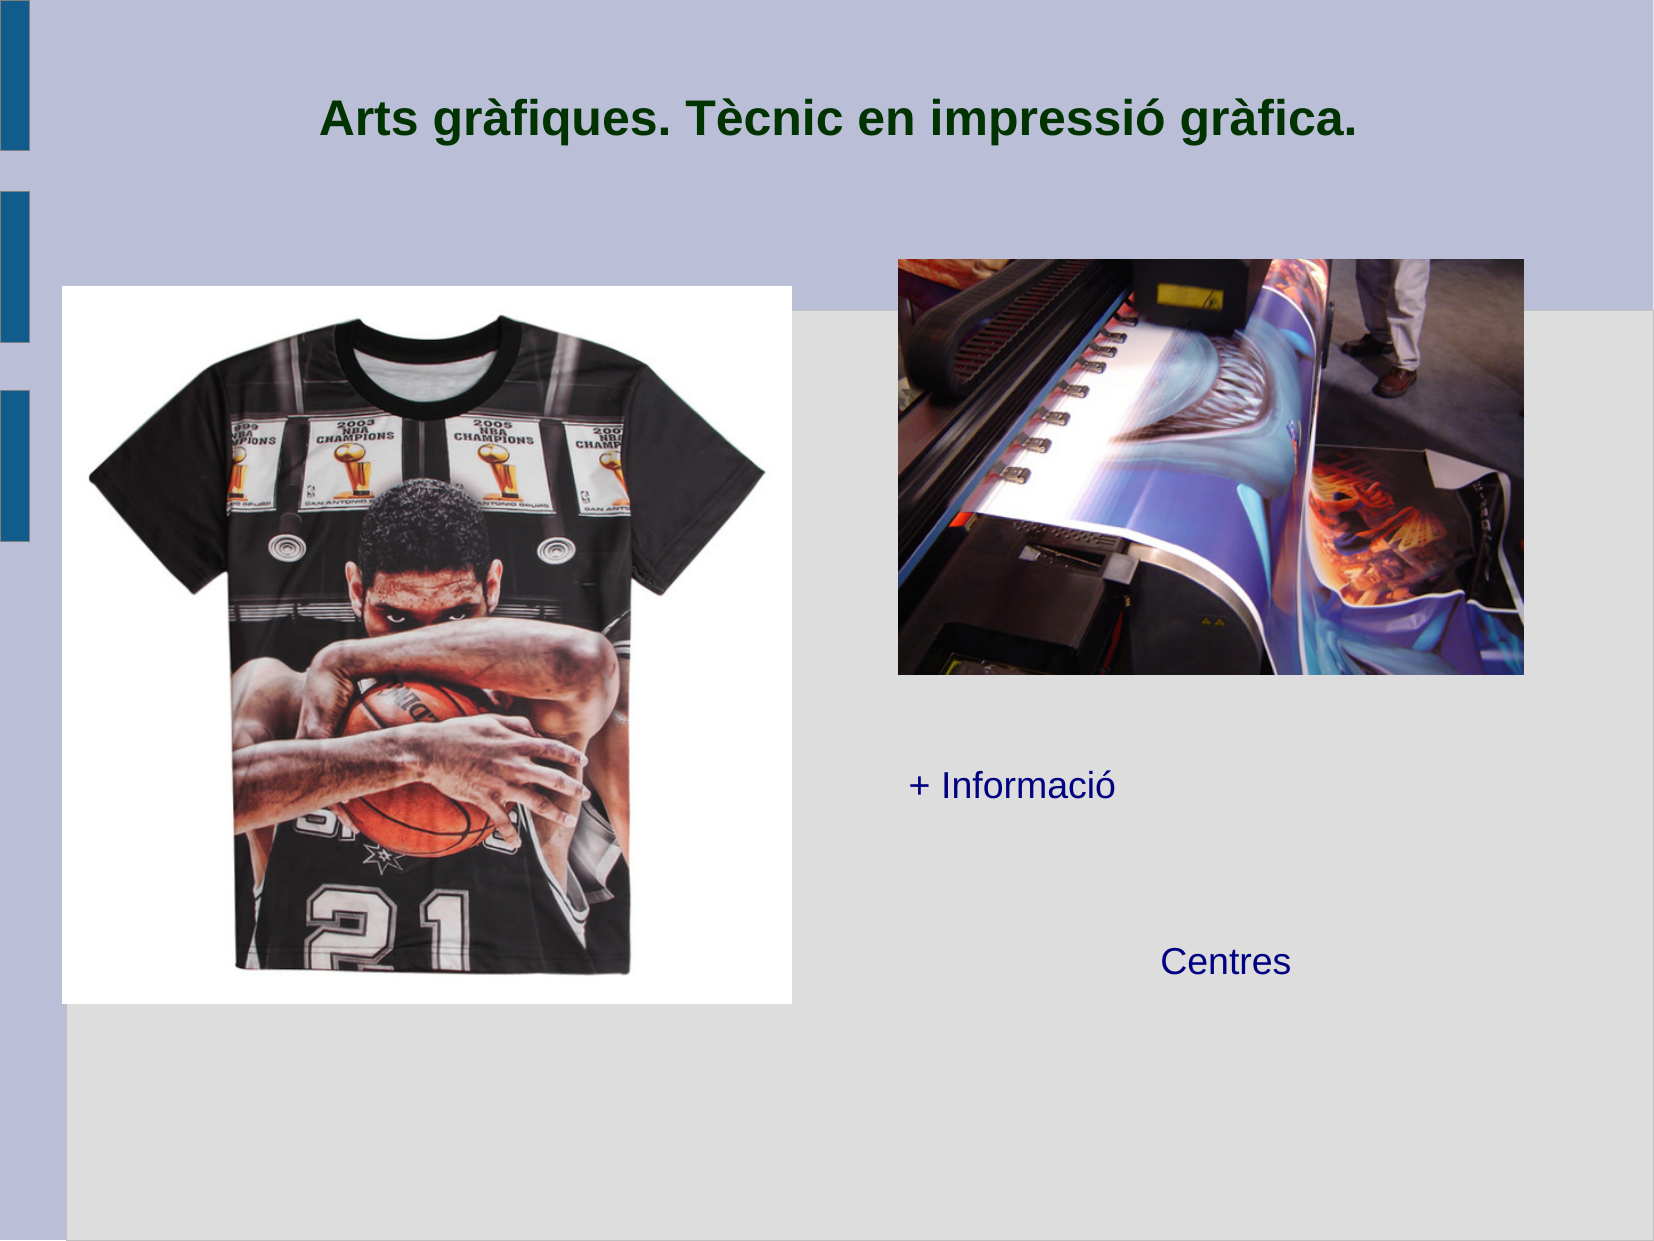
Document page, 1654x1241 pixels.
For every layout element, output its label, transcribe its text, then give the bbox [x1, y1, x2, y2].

text_box Centres [1145, 933, 1335, 1004]
title Arts gràfiques. Tècnic en impressió gràfica. [129, 23, 1548, 213]
text_box + Informació [893, 756, 1158, 827]
picture [898, 259, 1524, 675]
picture [62, 286, 792, 1004]
